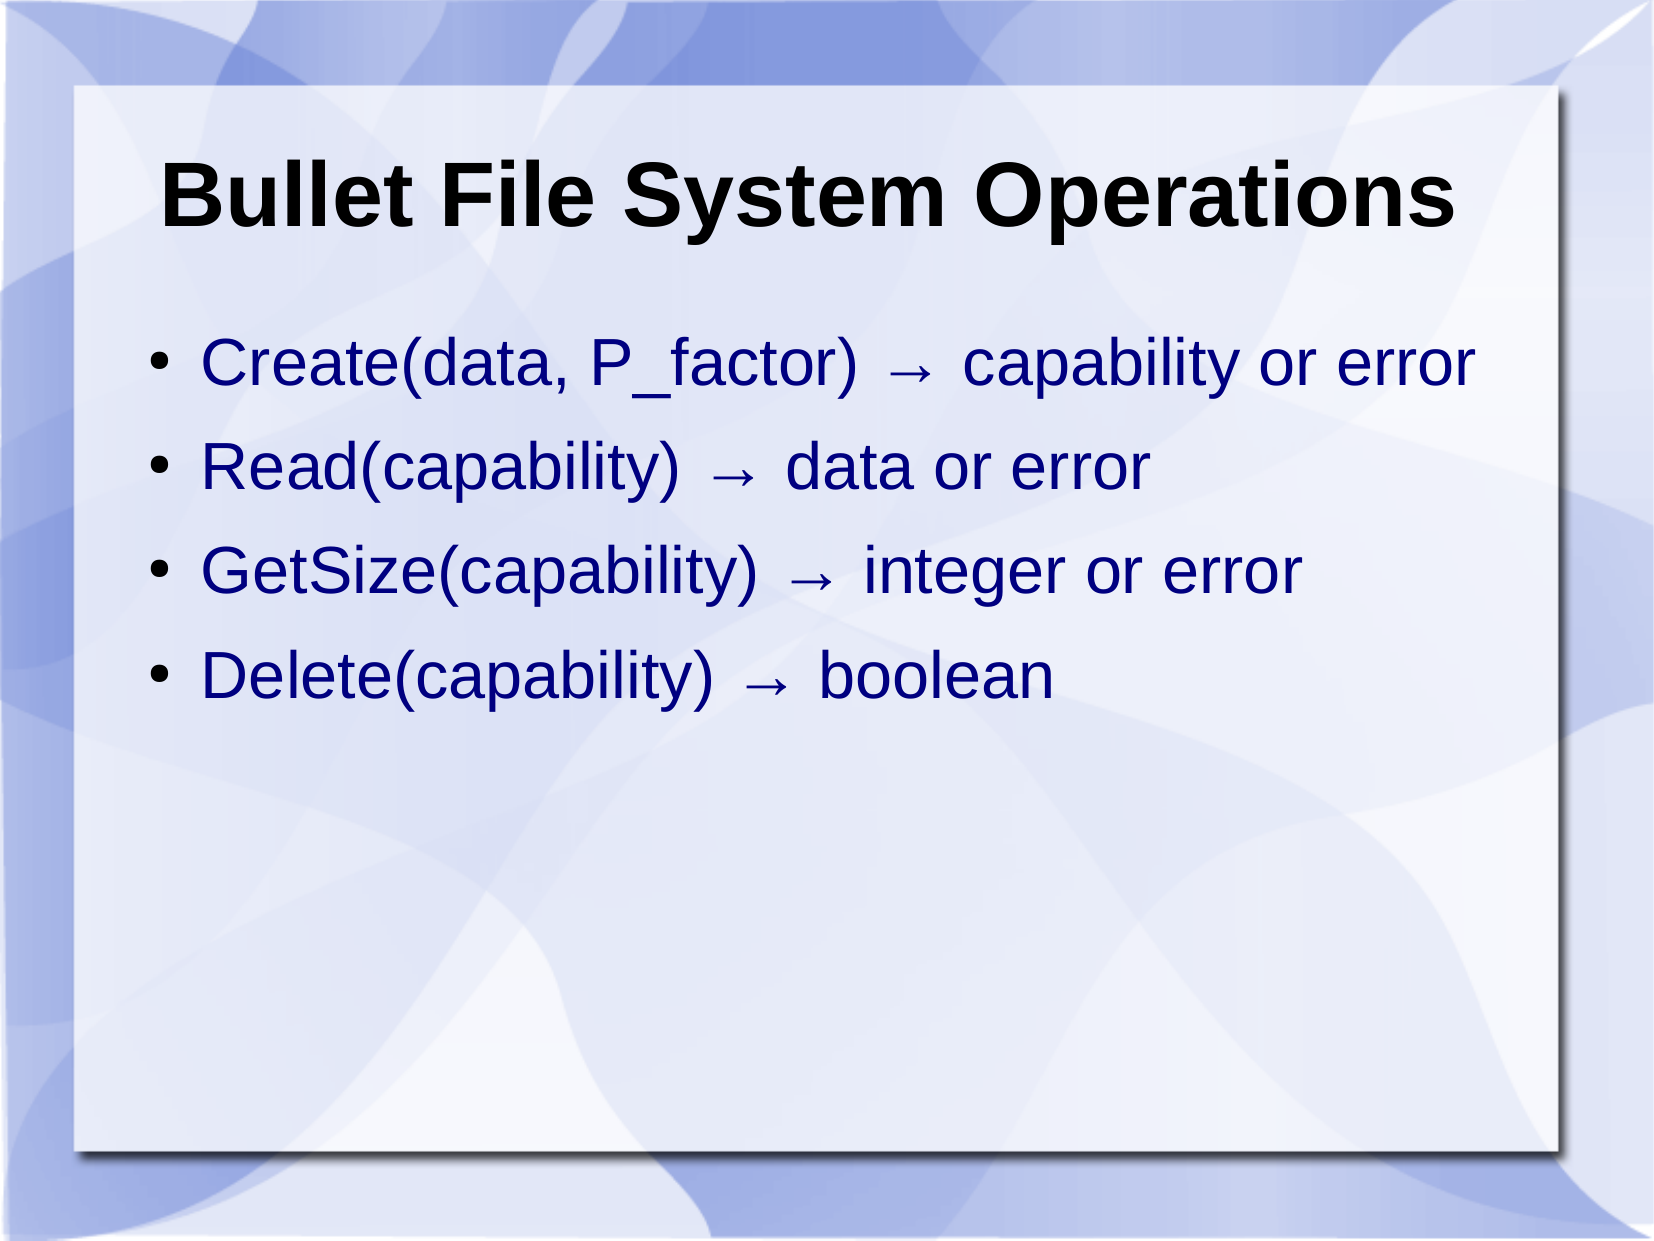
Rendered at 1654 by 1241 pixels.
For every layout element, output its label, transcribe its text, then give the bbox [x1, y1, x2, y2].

title Bullet File System Operations [82, 98, 1536, 291]
picture [0, 0, 1654, 1241]
list Create(data, P_factor) → capability or error Read(capability) → data or error GetSize(capability) → integer or error Delete(capability) → boolean [129, 324, 1489, 1217]
